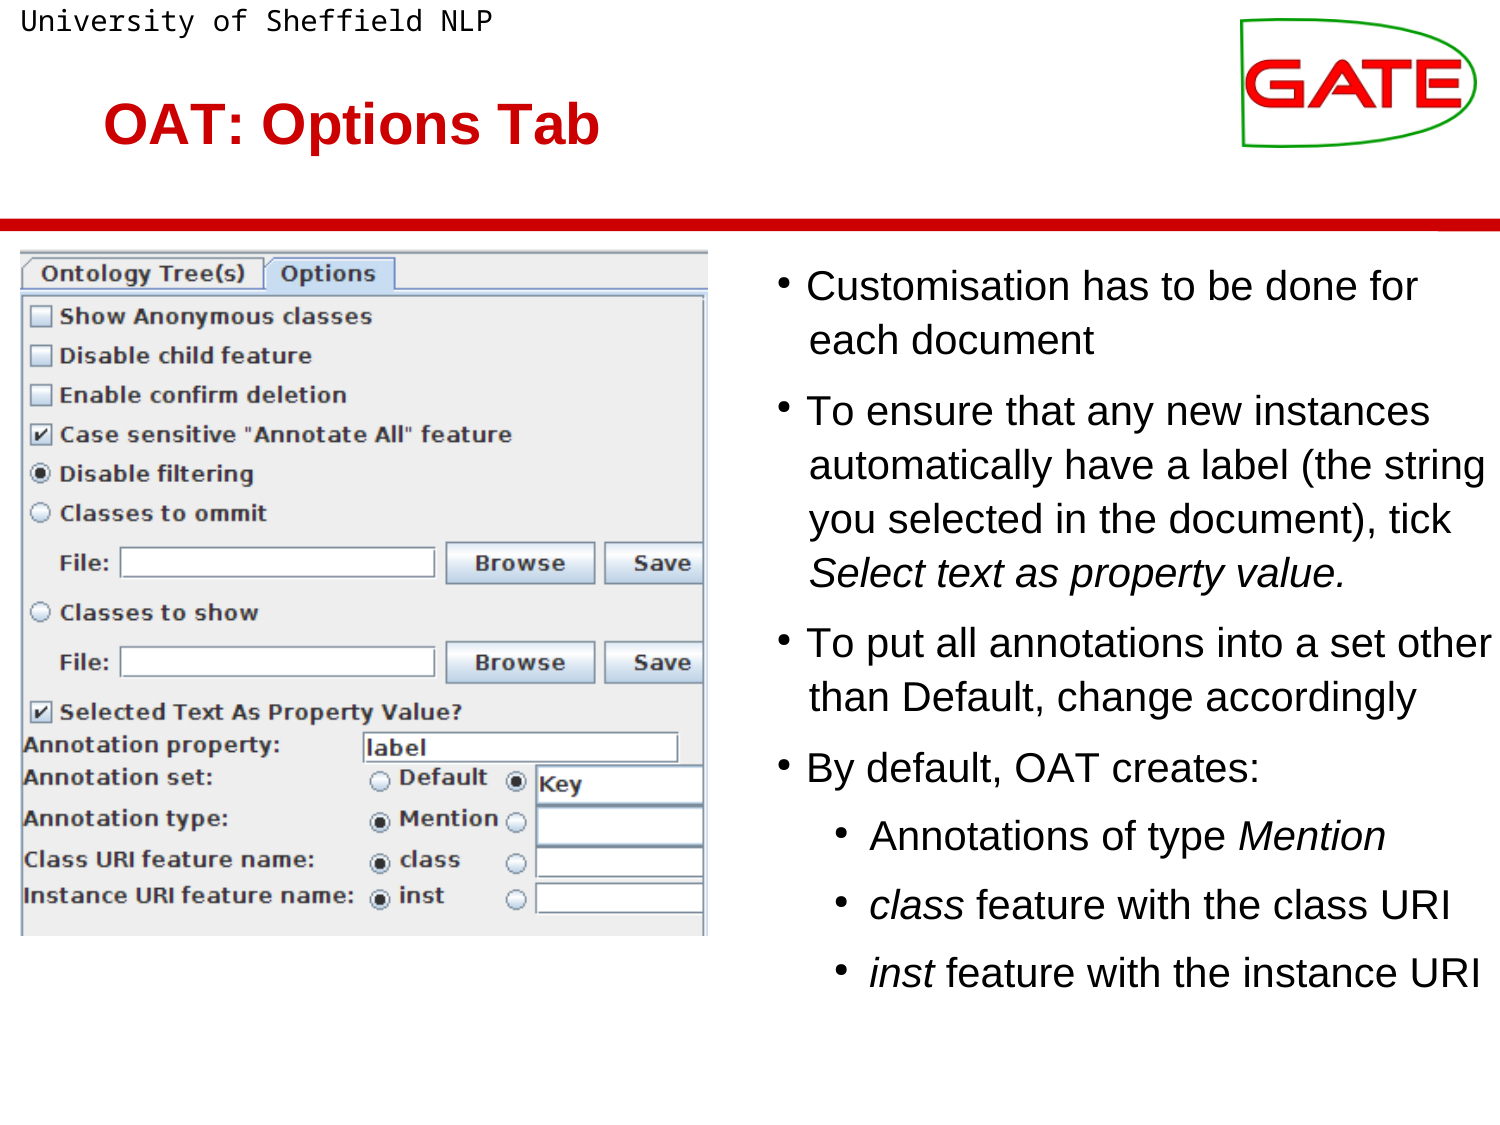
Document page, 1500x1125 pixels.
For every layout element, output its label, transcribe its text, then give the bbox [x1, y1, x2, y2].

list Customisation has to be done for each document To ensure that any new instances automatically have a label (the string you selected in the document), tick Select text as property value. To put all annotations into a set other than Default, change accordingly By default, OAT creates: Annotations of type Mention class feature with the class URI inst feature with the instance URI [708, 247, 1500, 1004]
title OAT: Options Tab [88, 42, 1158, 207]
picture [20, 249, 708, 936]
picture [1240, 18, 1477, 148]
